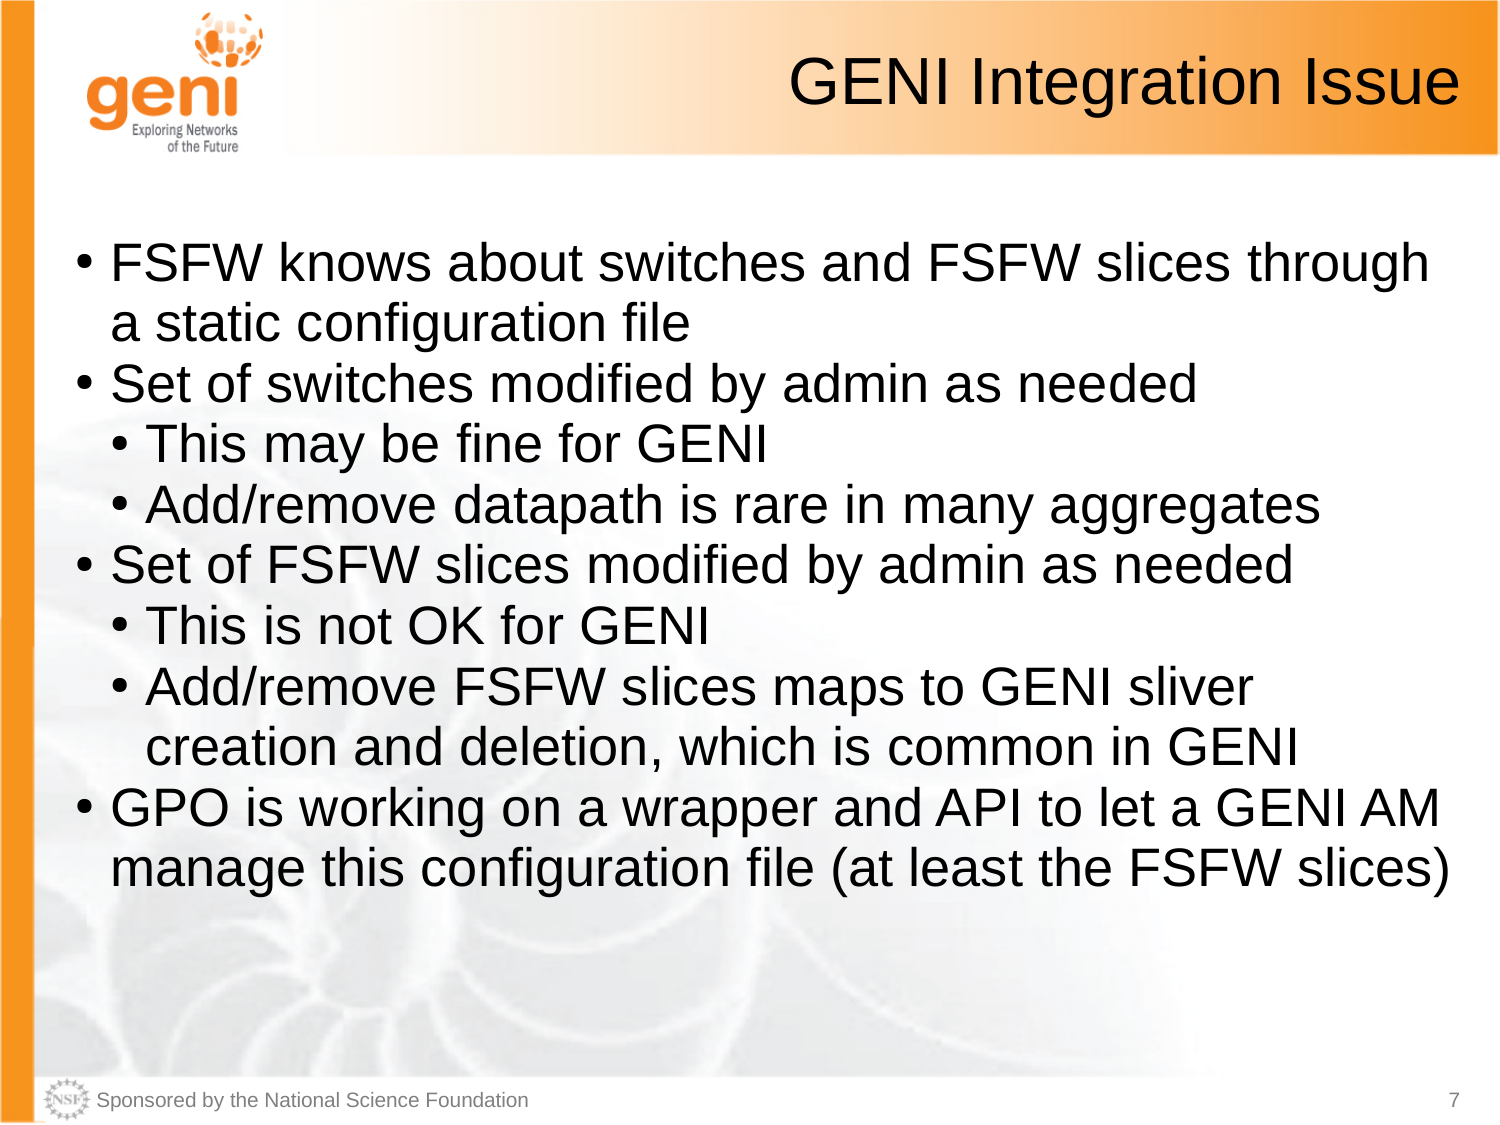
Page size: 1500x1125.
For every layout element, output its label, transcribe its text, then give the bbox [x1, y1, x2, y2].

picture [0, 0, 1500, 1125]
text_box FSFW knows about switches and FSFW slices through a static configuration file Set of switches modified by admin as needed This may be fine for GENI Add/remove datapath is rare in many aggregates Set of FSFW slices modified by admin as needed This is not OK for GENI Add/remove FSFW slices maps to GENI sliver creation and deletion, which is common in GENI GPO is working on a wrapper and API to let a GENI AM manage this configuration file (at least the FSFW slices) [60, 224, 1471, 909]
title GENI Integration Issue [112, 0, 1463, 163]
